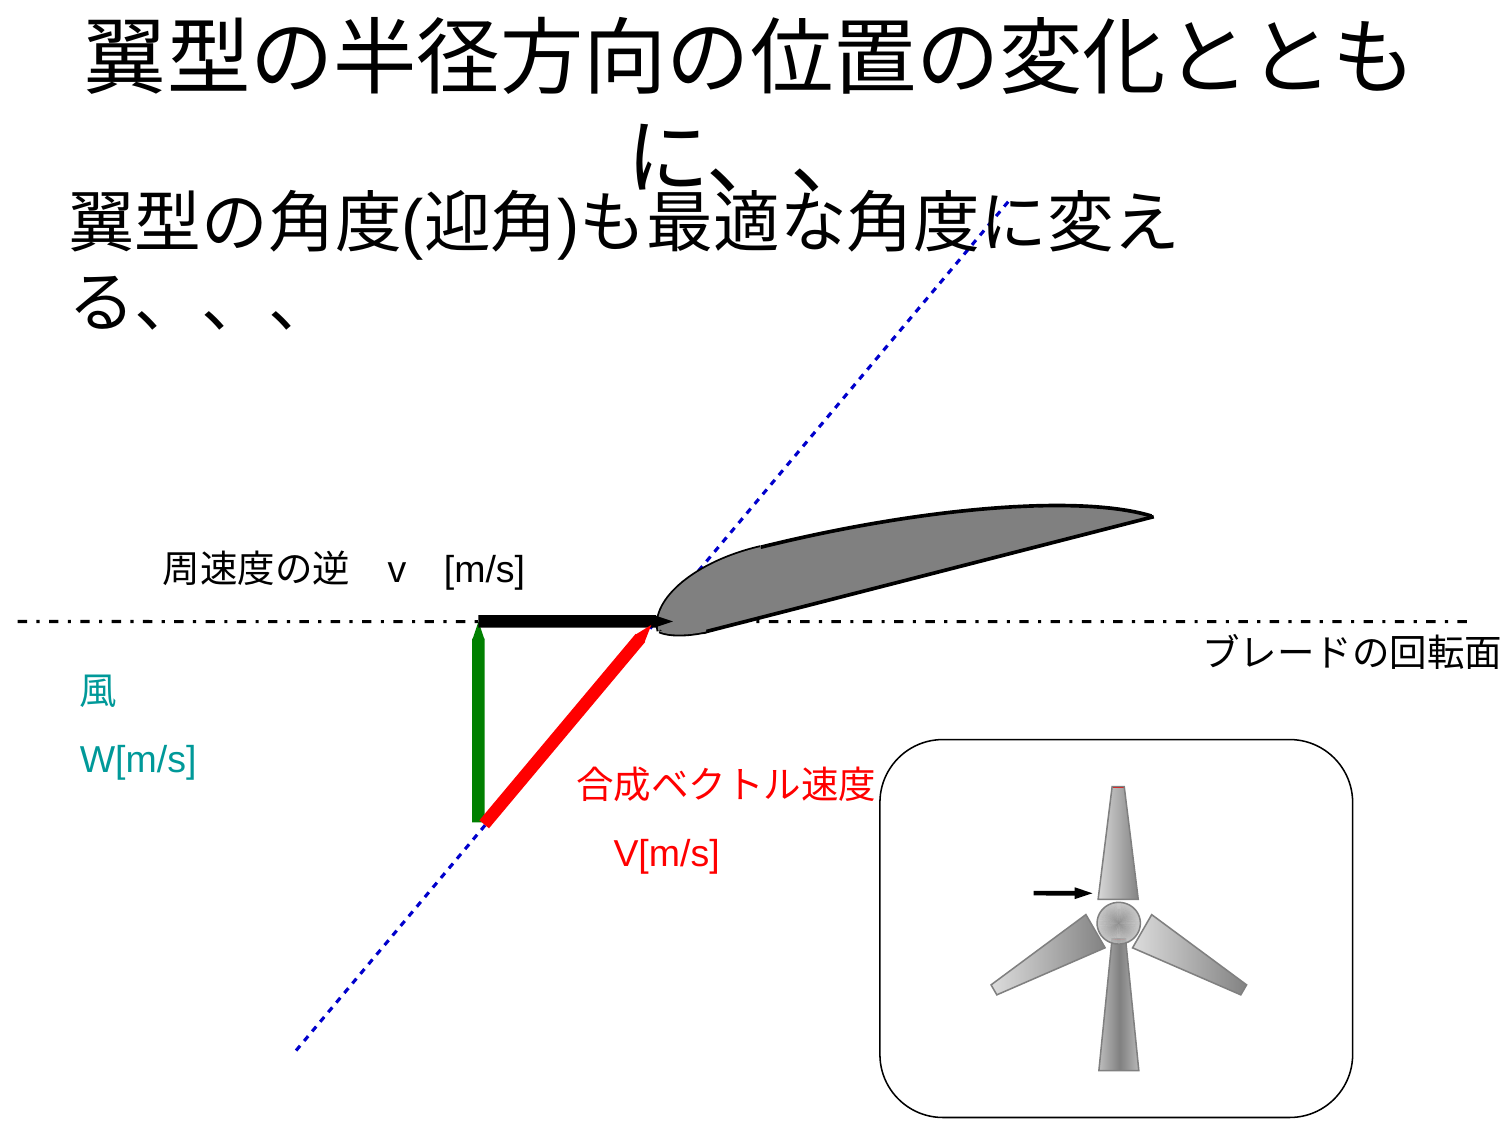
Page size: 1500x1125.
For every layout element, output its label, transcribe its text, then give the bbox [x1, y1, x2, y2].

text_box 周速度の逆 v [m/s] [147, 537, 609, 598]
text_box 翼型の半径方向の位置の変化とともに、、 [0, 0, 1500, 185]
text_box [657, 508, 1144, 635]
text_box 合成ベクトル速度 V[m/s] [560, 753, 902, 882]
text_box [879, 739, 1353, 1118]
text_box ブレードの回転面 [1187, 621, 1500, 682]
text_box 翼型の角度(迎角)も最適な角度に変える、、、 [53, 172, 1365, 268]
text_box 風 W[m/s] [64, 659, 231, 788]
